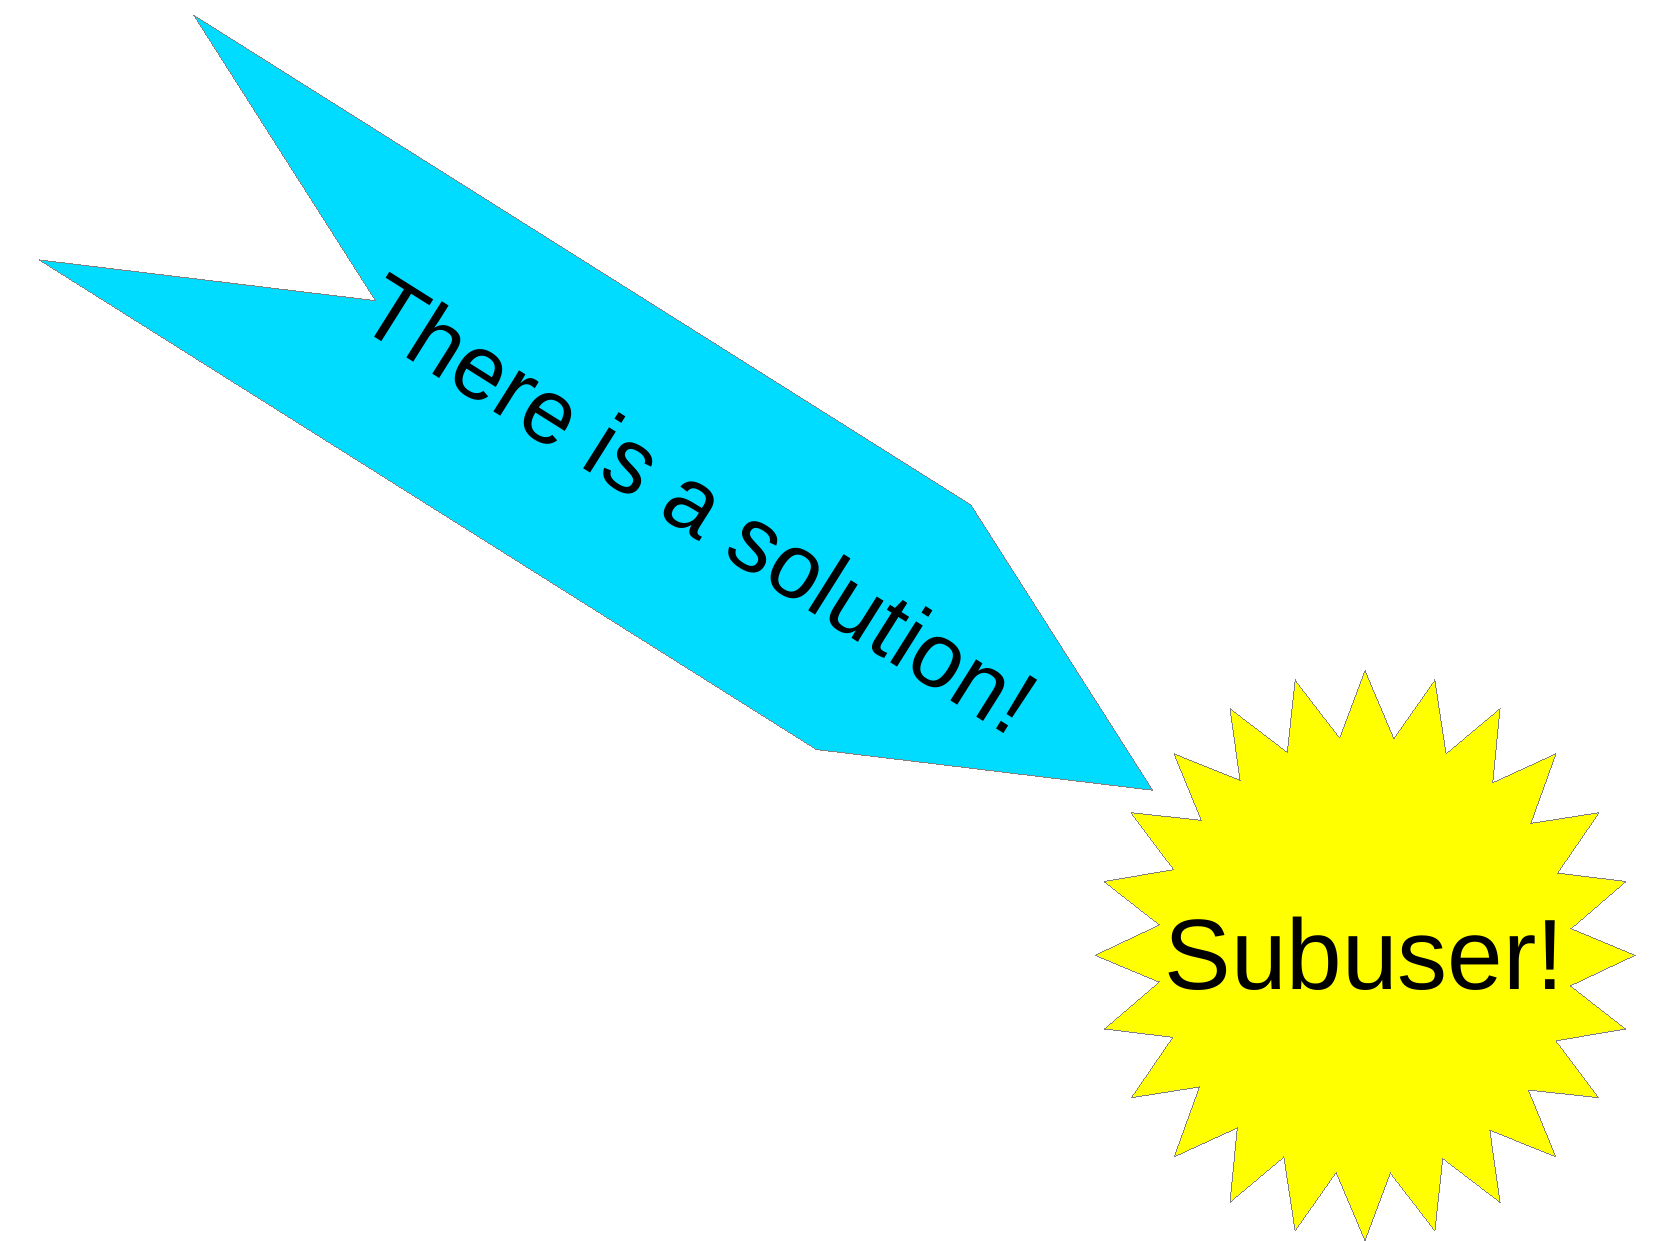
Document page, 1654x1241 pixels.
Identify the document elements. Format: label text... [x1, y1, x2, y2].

text_box Subuser! [1095, 670, 1636, 1241]
text_box There is a solution! [39, 15, 1153, 791]
